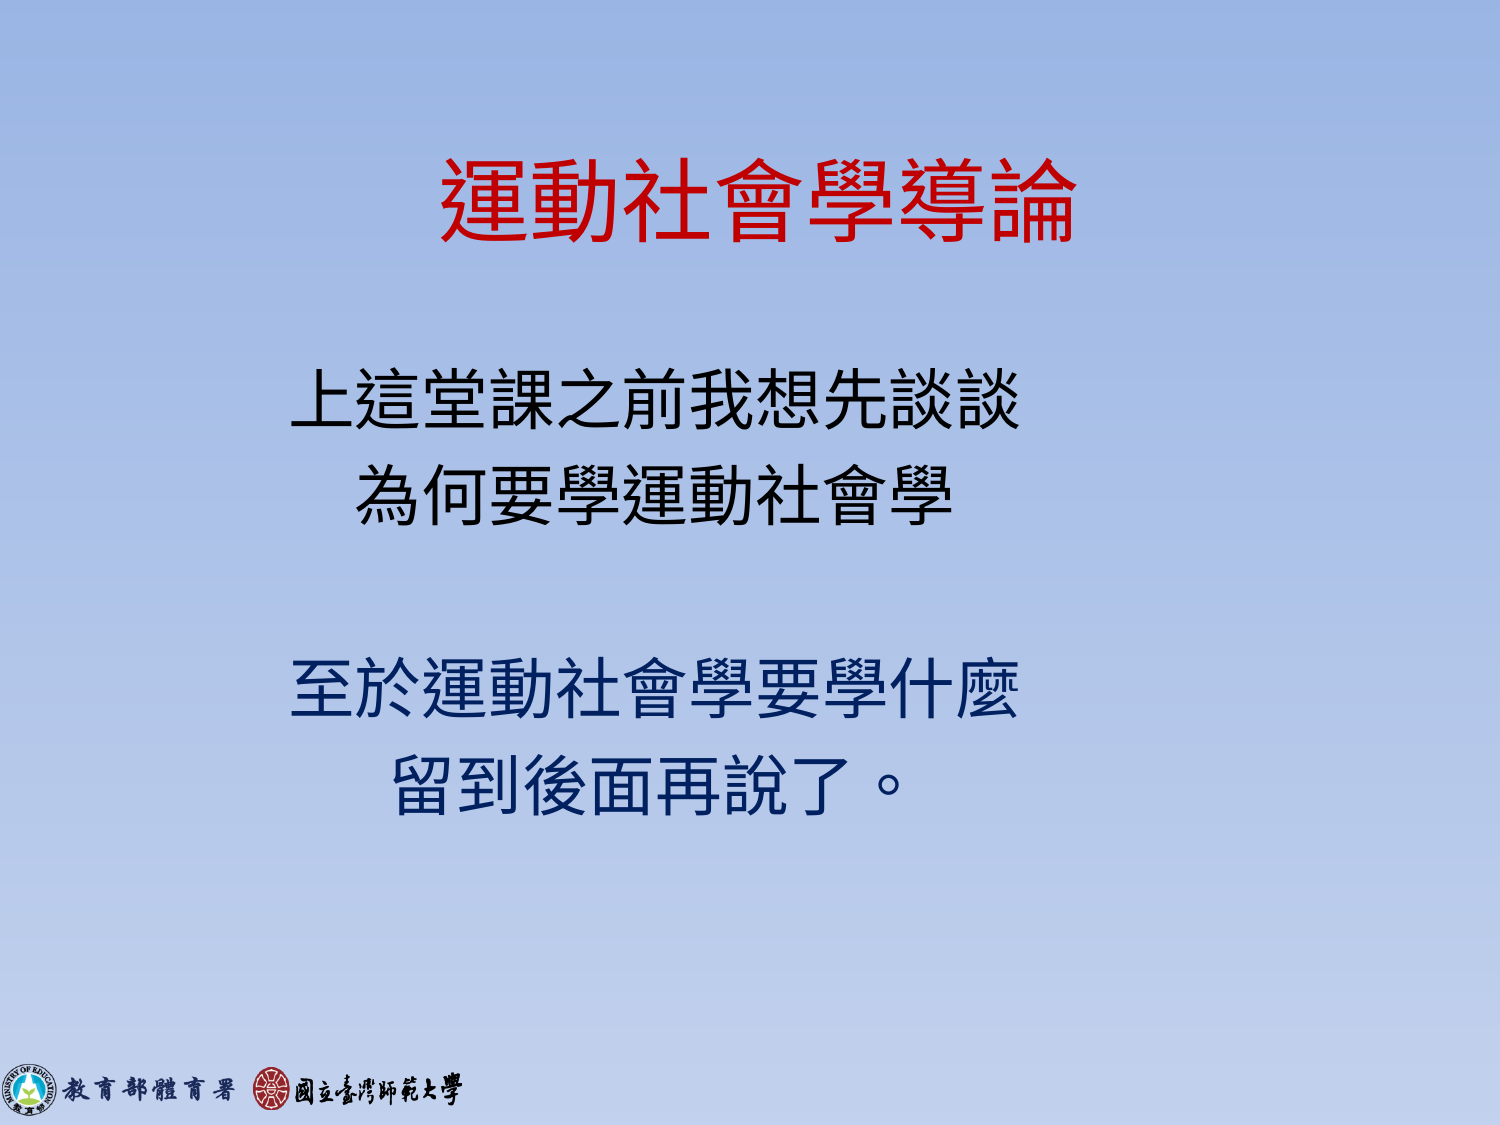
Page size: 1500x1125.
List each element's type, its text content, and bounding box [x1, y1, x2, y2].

picture [0, 1051, 243, 1125]
picture [253, 1067, 462, 1110]
subtitle 上這堂課之前我想先談談 為何要學運動社會學 至於運動社會學要學什麼 留到後面再說了。 [53, 349, 1258, 457]
title 運動社會學導論 [122, 78, 1398, 320]
